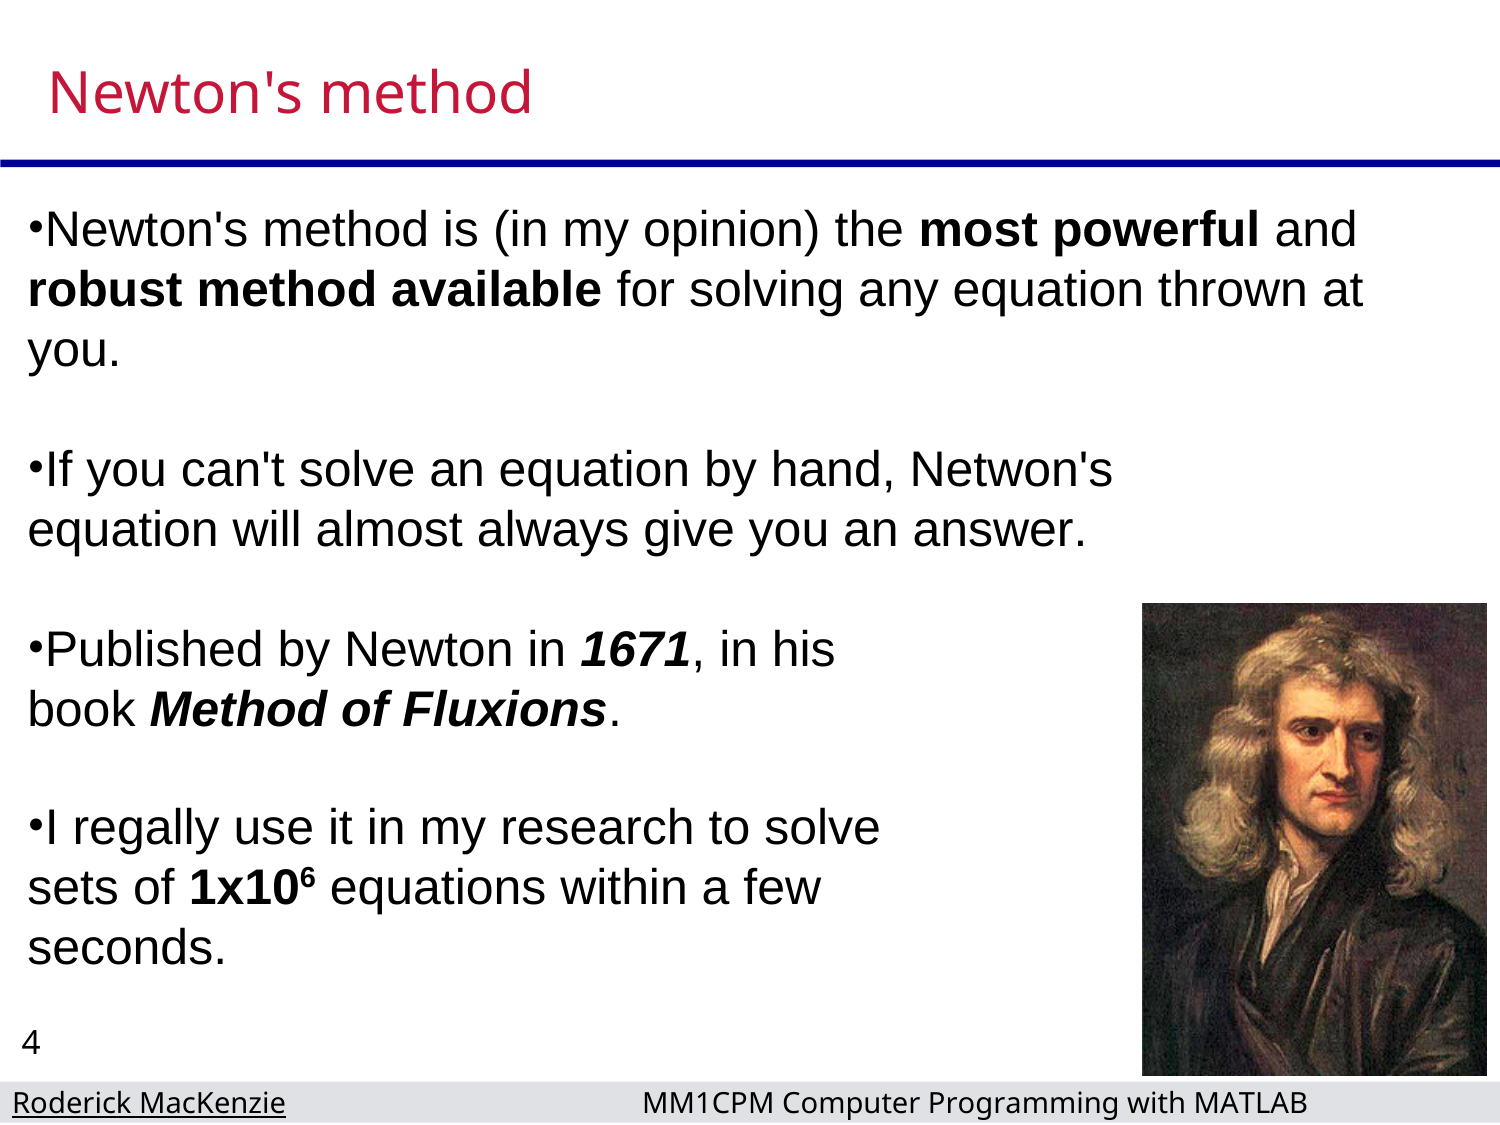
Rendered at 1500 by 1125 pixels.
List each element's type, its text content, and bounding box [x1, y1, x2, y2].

text_box <number> [6, 1013, 222, 1084]
title Newton's method [33, 37, 1271, 145]
text_box I regally use it in my research to solve sets of 1x106 equations within a few seconds. [12, 786, 948, 982]
text_box Newton's method is (in my opinion) the most powerful and robust method available for solving any equation thrown at you. If you can't solve an equation by hand, Netwon's equation will almost always give you an answer. Published by Newton in 1671, in his book Method of Fluxions. [12, 188, 1412, 924]
picture [1142, 603, 1487, 1076]
